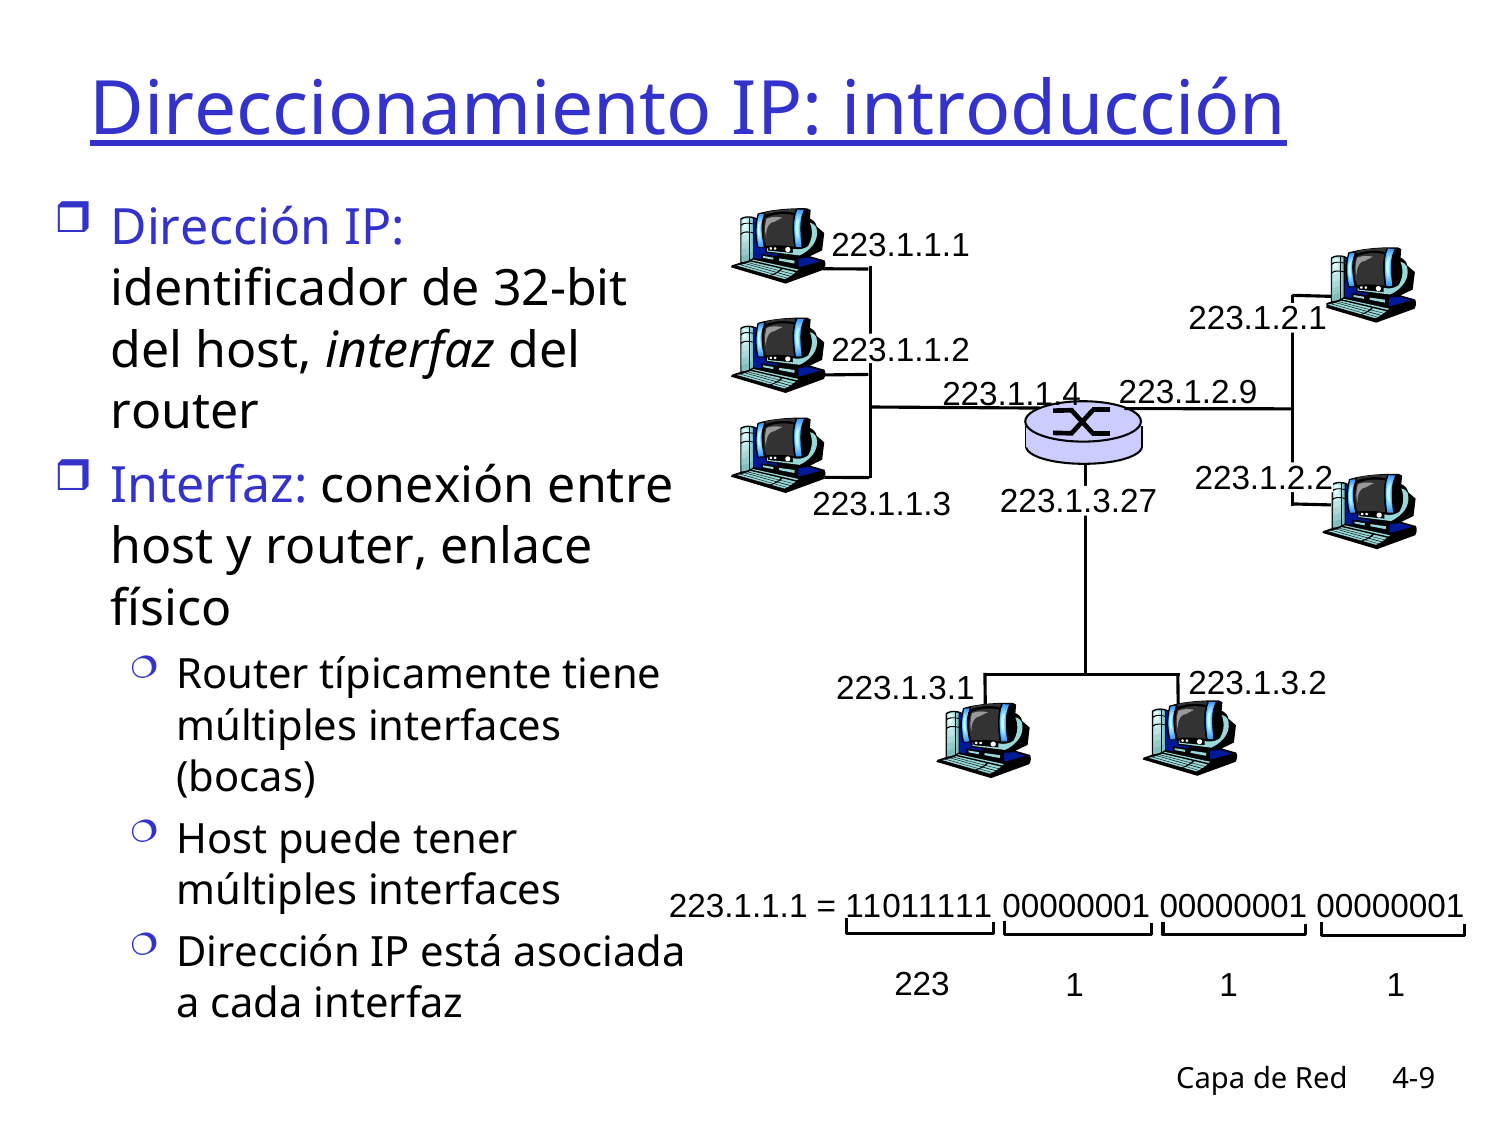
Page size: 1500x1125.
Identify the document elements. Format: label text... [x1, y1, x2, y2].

text_box 223 [879, 954, 965, 1010]
picture [730, 416, 827, 493]
picture [1322, 473, 1419, 550]
list Dirección IP: identificador de 32-bit del host, interfaz del router Interfaz: conexión entre host y router, enlace físico Router típicamente tiene múltiples interfaces (bocas) Host puede tener múltiples interfaces Dirección IP está asociada a cada interfaz [39, 187, 713, 1021]
text_box 223.1.3.2 [1173, 653, 1343, 709]
text_box 223.1.1.1 [816, 215, 986, 271]
text_box 223.1.2.2 [1179, 448, 1349, 504]
text_box 223.1.1.4 [927, 364, 1097, 420]
picture [730, 207, 827, 284]
text_box 223.1.3.1 [821, 658, 990, 714]
text_box 223.1.2.1 [1173, 288, 1343, 345]
text_box 1 [1371, 955, 1421, 1012]
text_box [1025, 412, 1142, 464]
text_box [1097, 401, 1104, 407]
picture [1142, 699, 1239, 776]
picture [936, 702, 1033, 779]
title Direccionamiento IP: introducción [75, 15, 1463, 196]
text_box 223.1.2.9 [1104, 362, 1273, 419]
picture [730, 316, 827, 393]
text_box 1 [1050, 955, 1099, 1012]
picture [1321, 246, 1418, 323]
text_box 223.1.1.2 [816, 320, 986, 377]
text_box 223.1.3.27 [985, 471, 1173, 527]
text_box 1 [1204, 955, 1253, 1012]
text_box 223.1.1.3 [797, 474, 967, 531]
text_box 223.1.1.1 = 11011111 00000001 00000001 00000001 [654, 876, 1481, 932]
